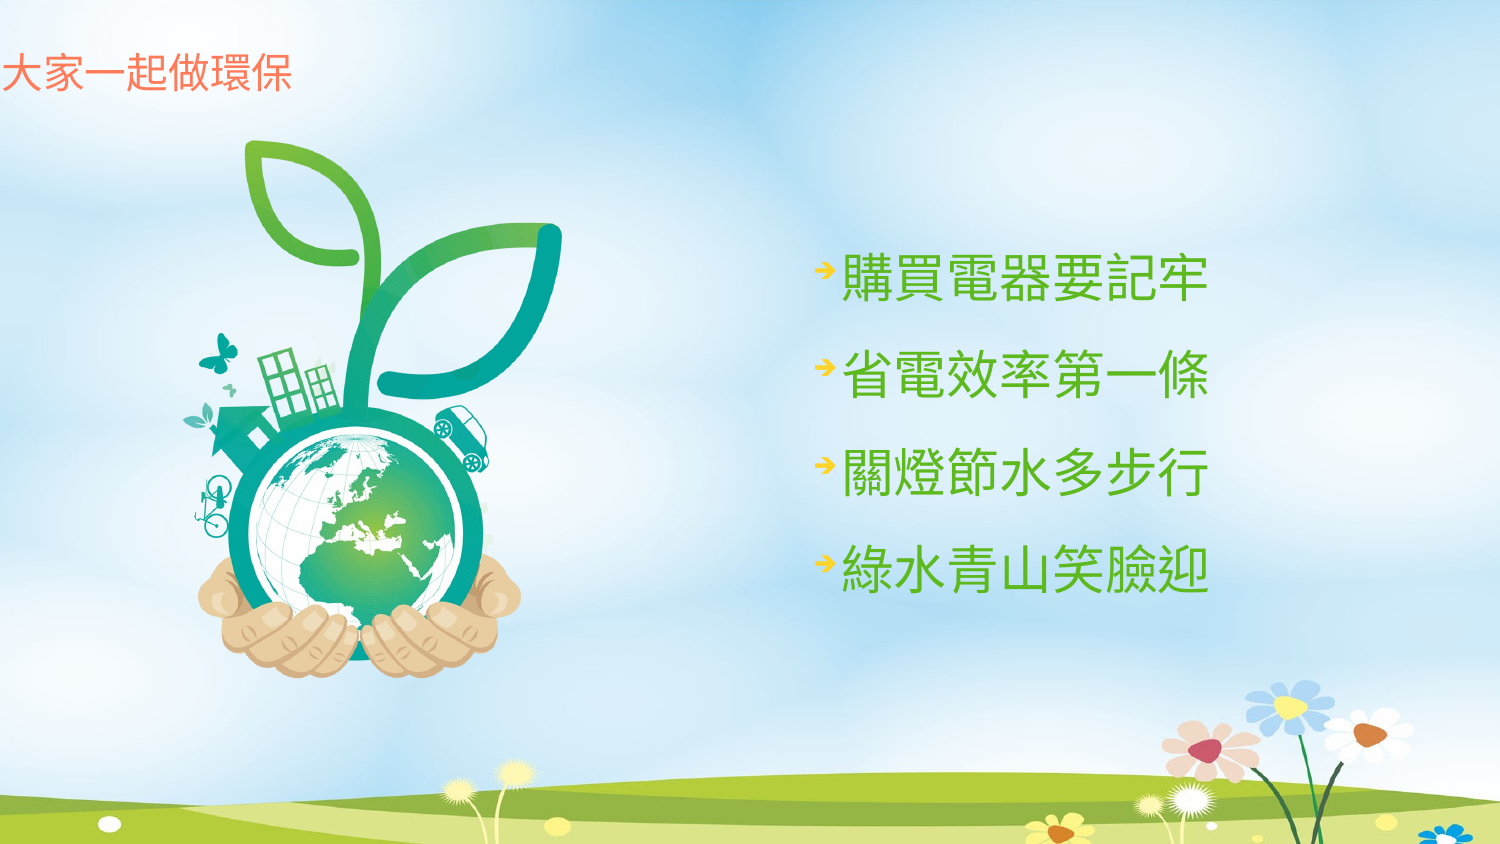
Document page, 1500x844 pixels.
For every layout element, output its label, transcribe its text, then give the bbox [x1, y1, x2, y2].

picture [0, 0, 1500, 844]
title 大家一起做環保 [0, 0, 296, 141]
list 購買電器要記牢 省電效率第一條 關燈節水多步行 綠水青山笑臉迎 [813, 235, 1359, 607]
